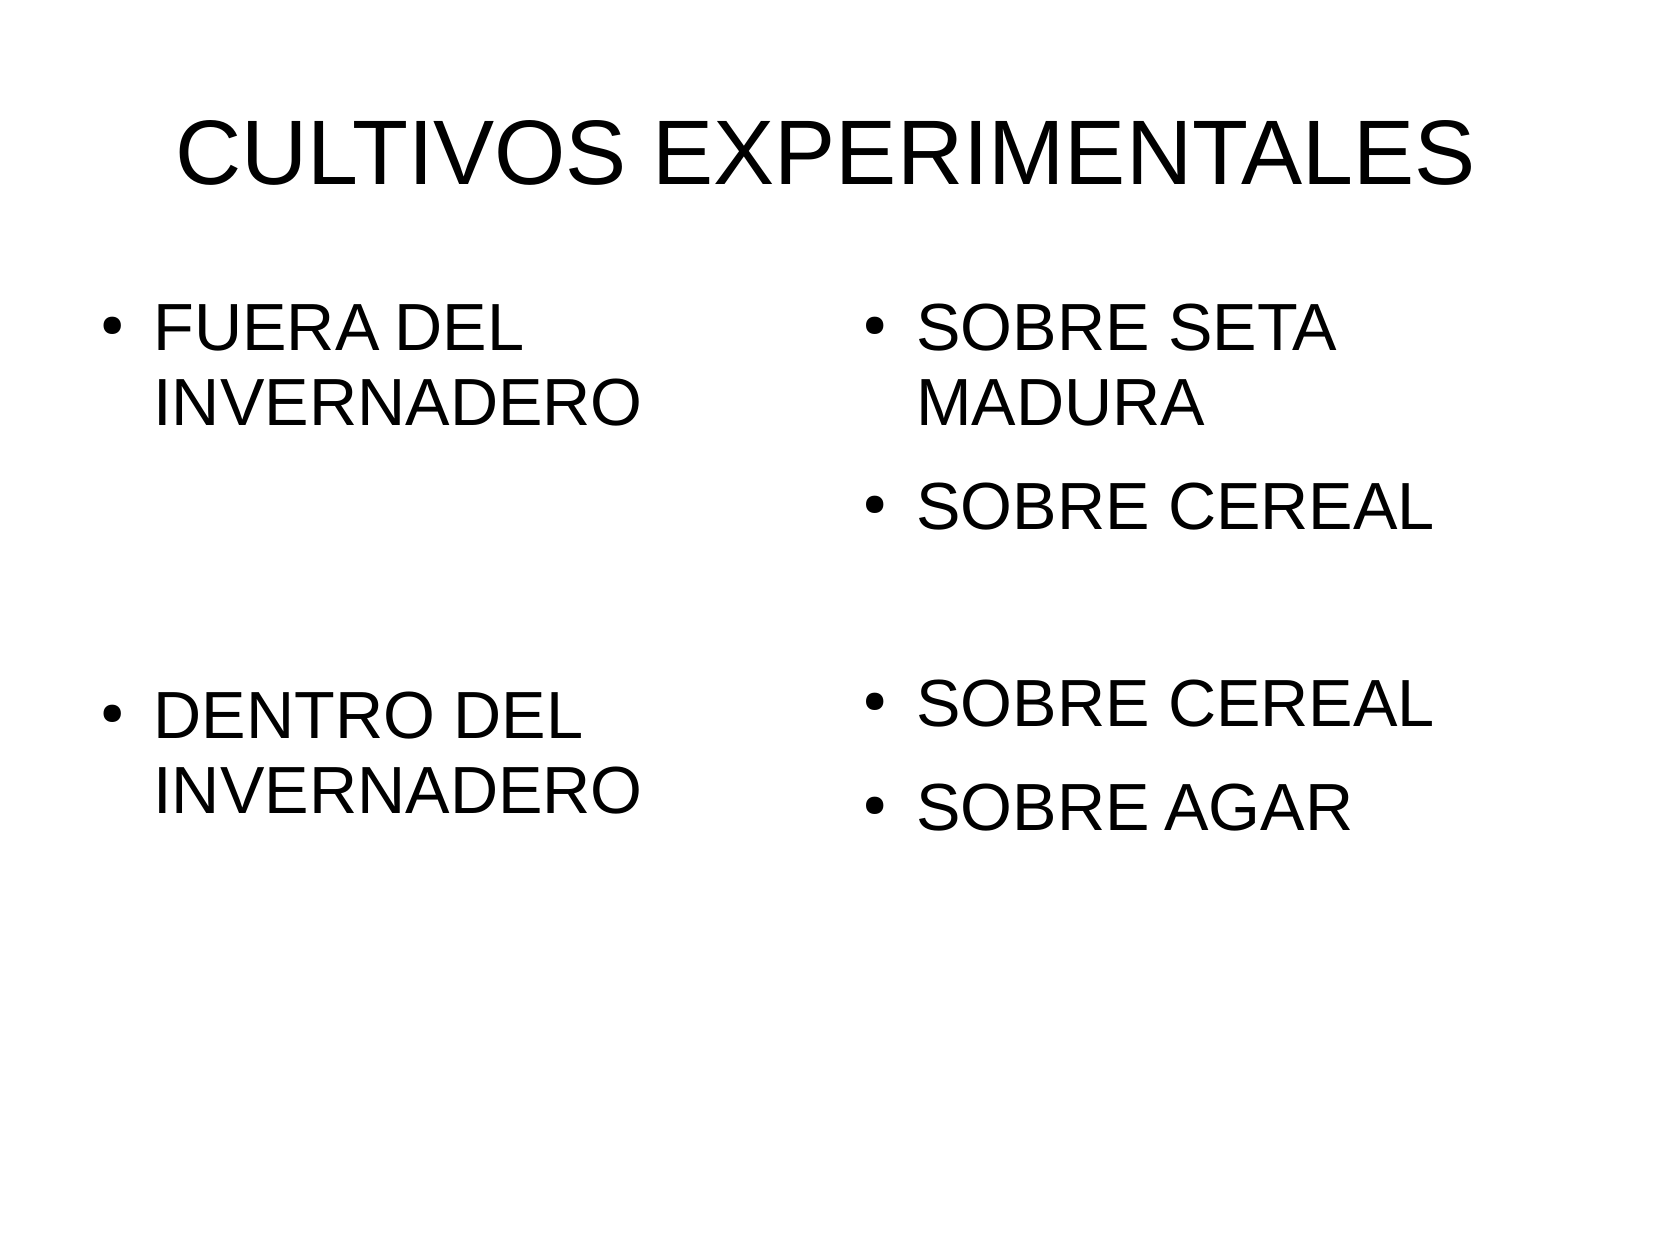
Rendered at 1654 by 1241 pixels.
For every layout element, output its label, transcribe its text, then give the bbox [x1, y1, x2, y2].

list SOBRE CEREAL SOBRE AGAR [845, 665, 1572, 1009]
list SOBRE SETA MADURA SOBRE CEREAL [845, 290, 1572, 634]
title CULTIVOS EXPERIMENTALES [82, 49, 1571, 257]
list FUERA DEL INVERNADERO DENTRO DEL INVERNADERO [82, 290, 809, 1010]
